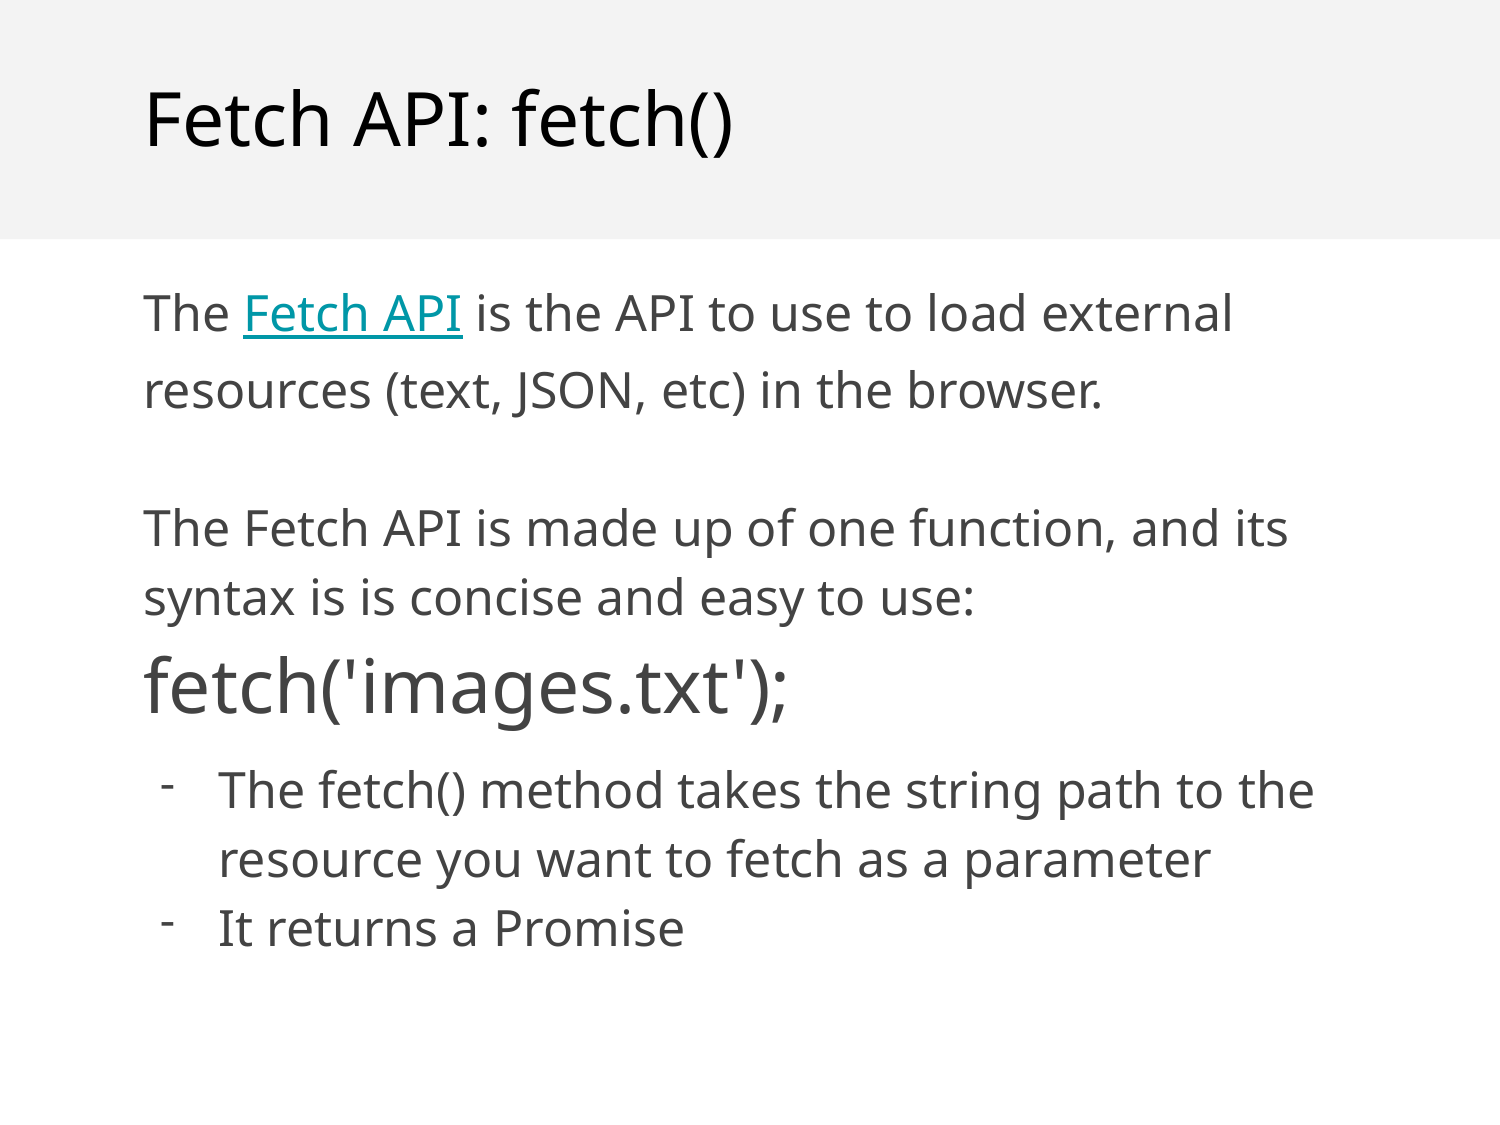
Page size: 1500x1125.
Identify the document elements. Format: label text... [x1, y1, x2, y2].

title Fetch API: fetch() [128, 56, 1372, 183]
list The Fetch API is the API to use to load external resources (text, JSON, etc) in the browser. The Fetch API is made up of one function, and its syntax is is concise and easy to use: fetch('images.txt'); The fetch() method takes the string path to the resource you want to fetch as a parameter It returns a Promise [128, 255, 1372, 1004]
